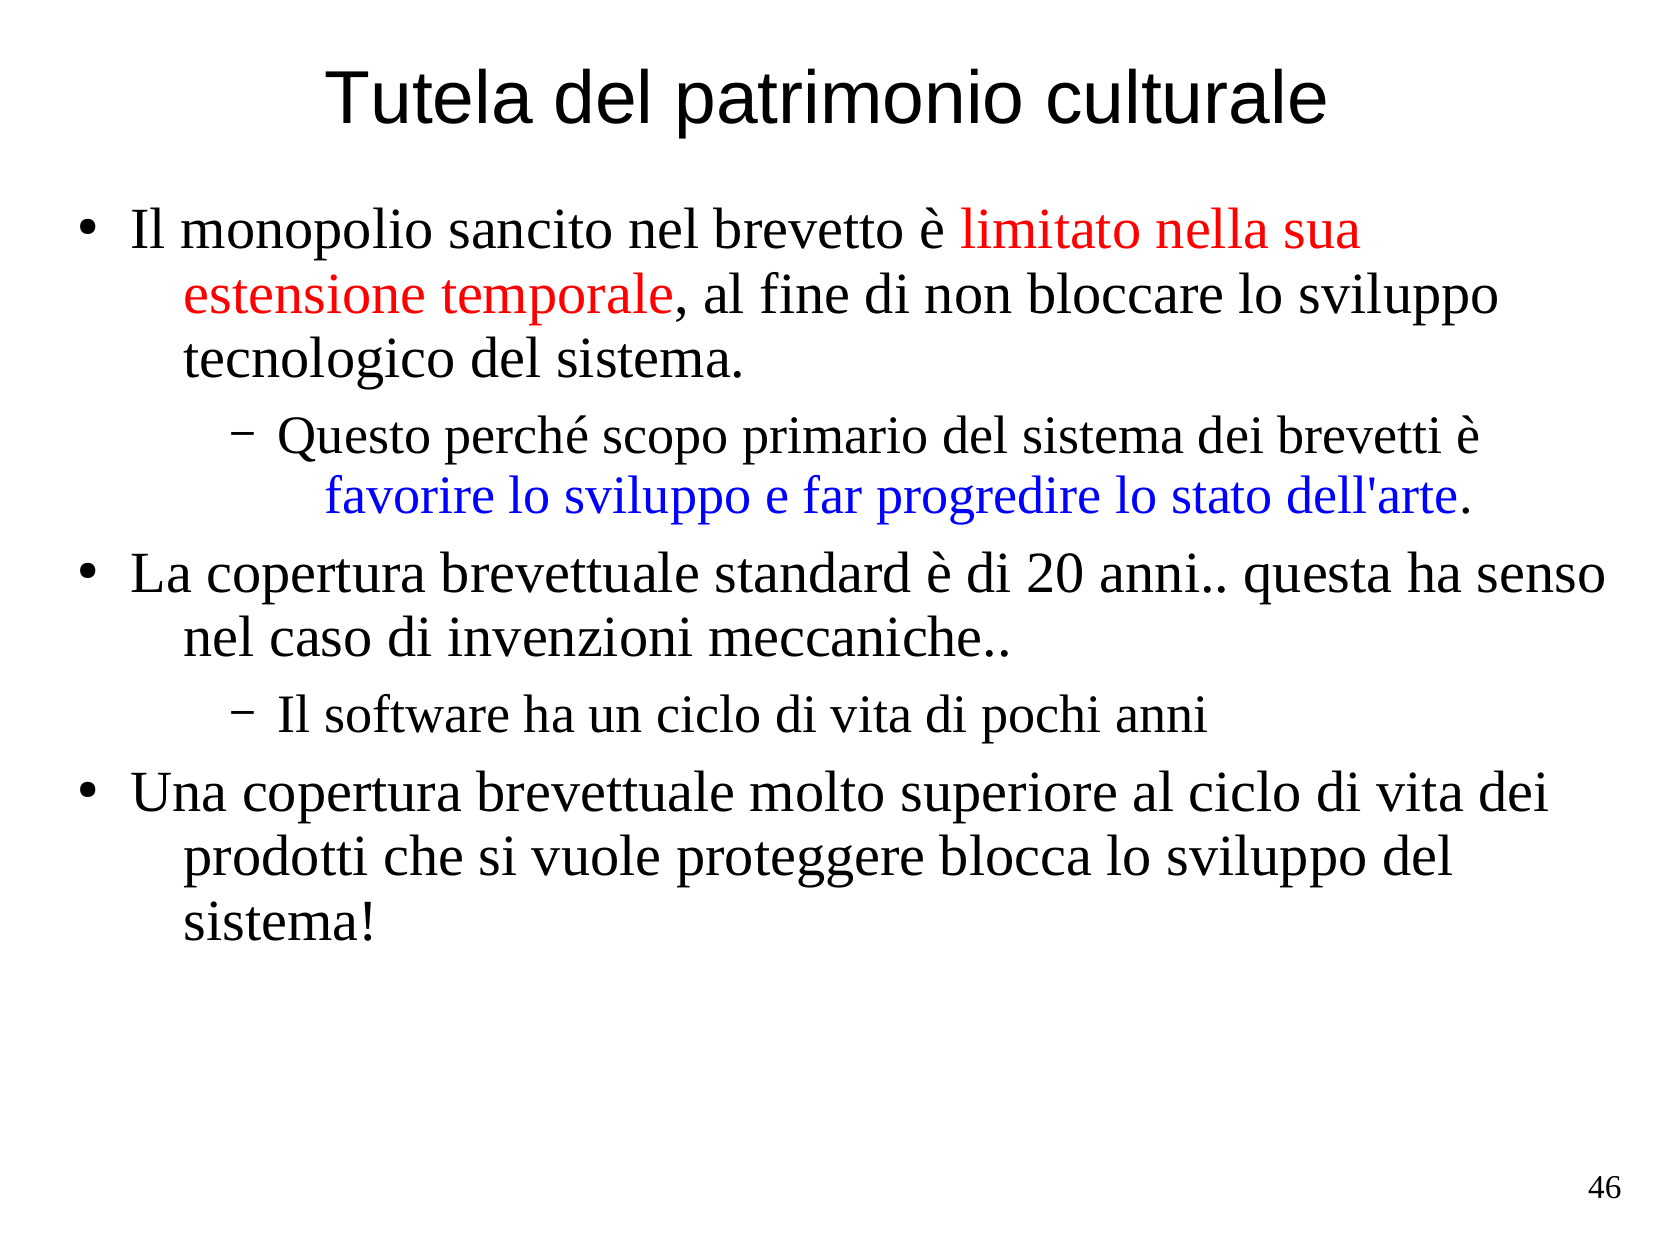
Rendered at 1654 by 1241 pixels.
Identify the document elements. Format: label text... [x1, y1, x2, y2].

list Il monopolio sancito nel brevetto è limitato nella sua estensione temporale, al fine di non bloccare lo sviluppo tecnologico del sistema. Questo perché scopo primario del sistema dei brevetti è favorire lo sviluppo e far progredire lo stato dell'arte. La copertura brevettuale standard è di 20 anni.. questa ha senso nel caso di invenzioni meccaniche.. Il software ha un ciclo di vita di pochi anni Una copertura brevettuale molto superiore al ciclo di vita dei prodotti che si vuole proteggere blocca lo sviluppo del sistema! [42, 196, 1612, 1187]
title Tutela del patrimonio culturale [37, 30, 1617, 166]
